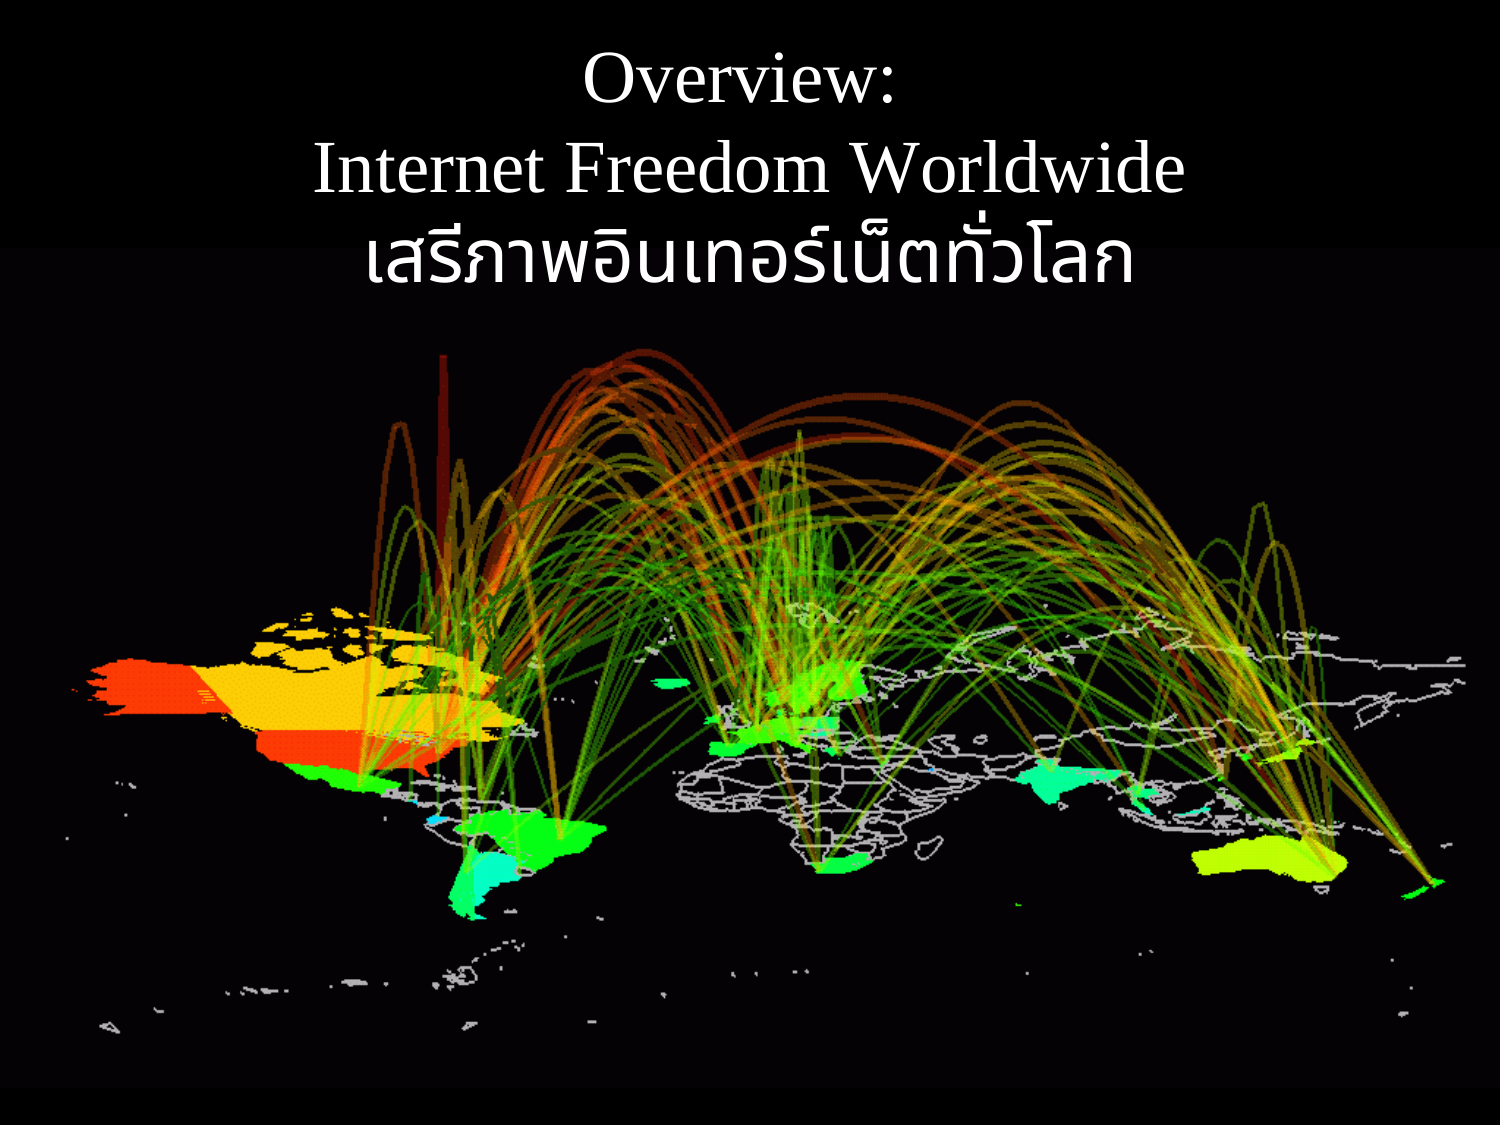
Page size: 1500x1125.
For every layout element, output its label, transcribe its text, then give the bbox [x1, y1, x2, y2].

title Overview: Internet Freedom Worldwide เสรีภาพอินเทอร์เน็ตทั่วโลก [112, 19, 1388, 306]
picture [0, 248, 1500, 1088]
